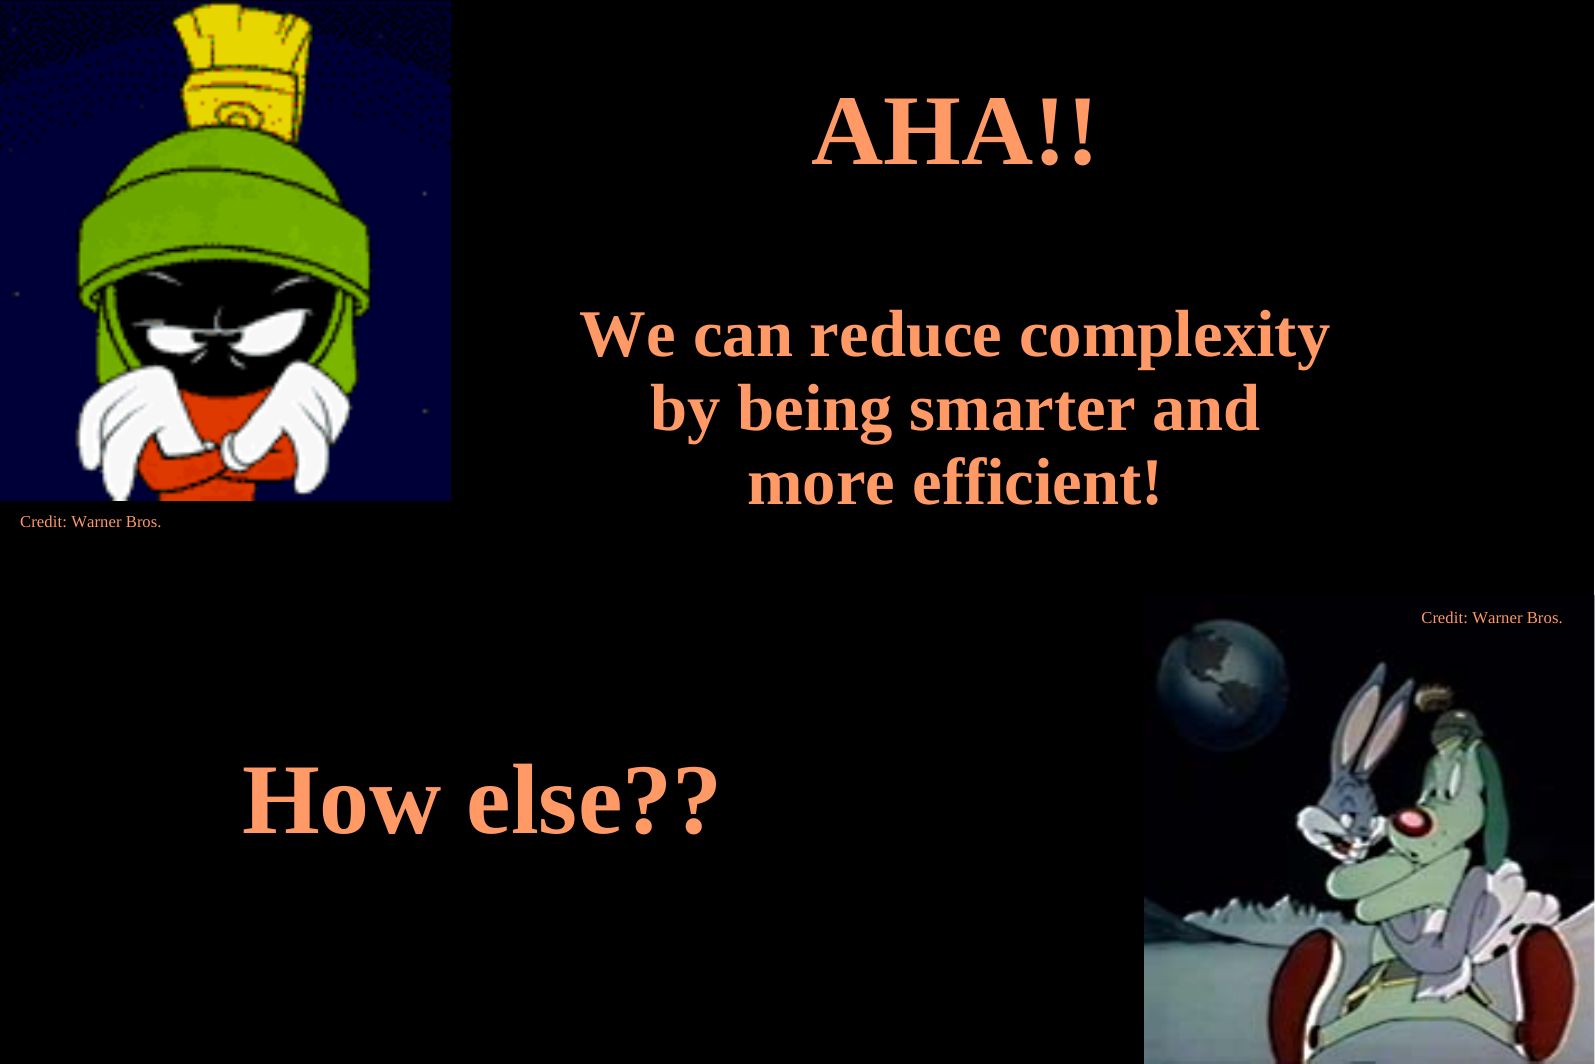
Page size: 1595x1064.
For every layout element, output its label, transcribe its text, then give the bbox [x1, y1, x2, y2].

text_box AHA!! We can reduce complexity by being smarter and more efficient! [580, 75, 1506, 646]
text_box Credit: Warner Bros. [20, 512, 171, 535]
text_box How else?? [242, 744, 754, 872]
picture [1144, 595, 1595, 1064]
text_box Credit: Warner Bros. [1421, 608, 1572, 631]
picture [0, 0, 451, 502]
